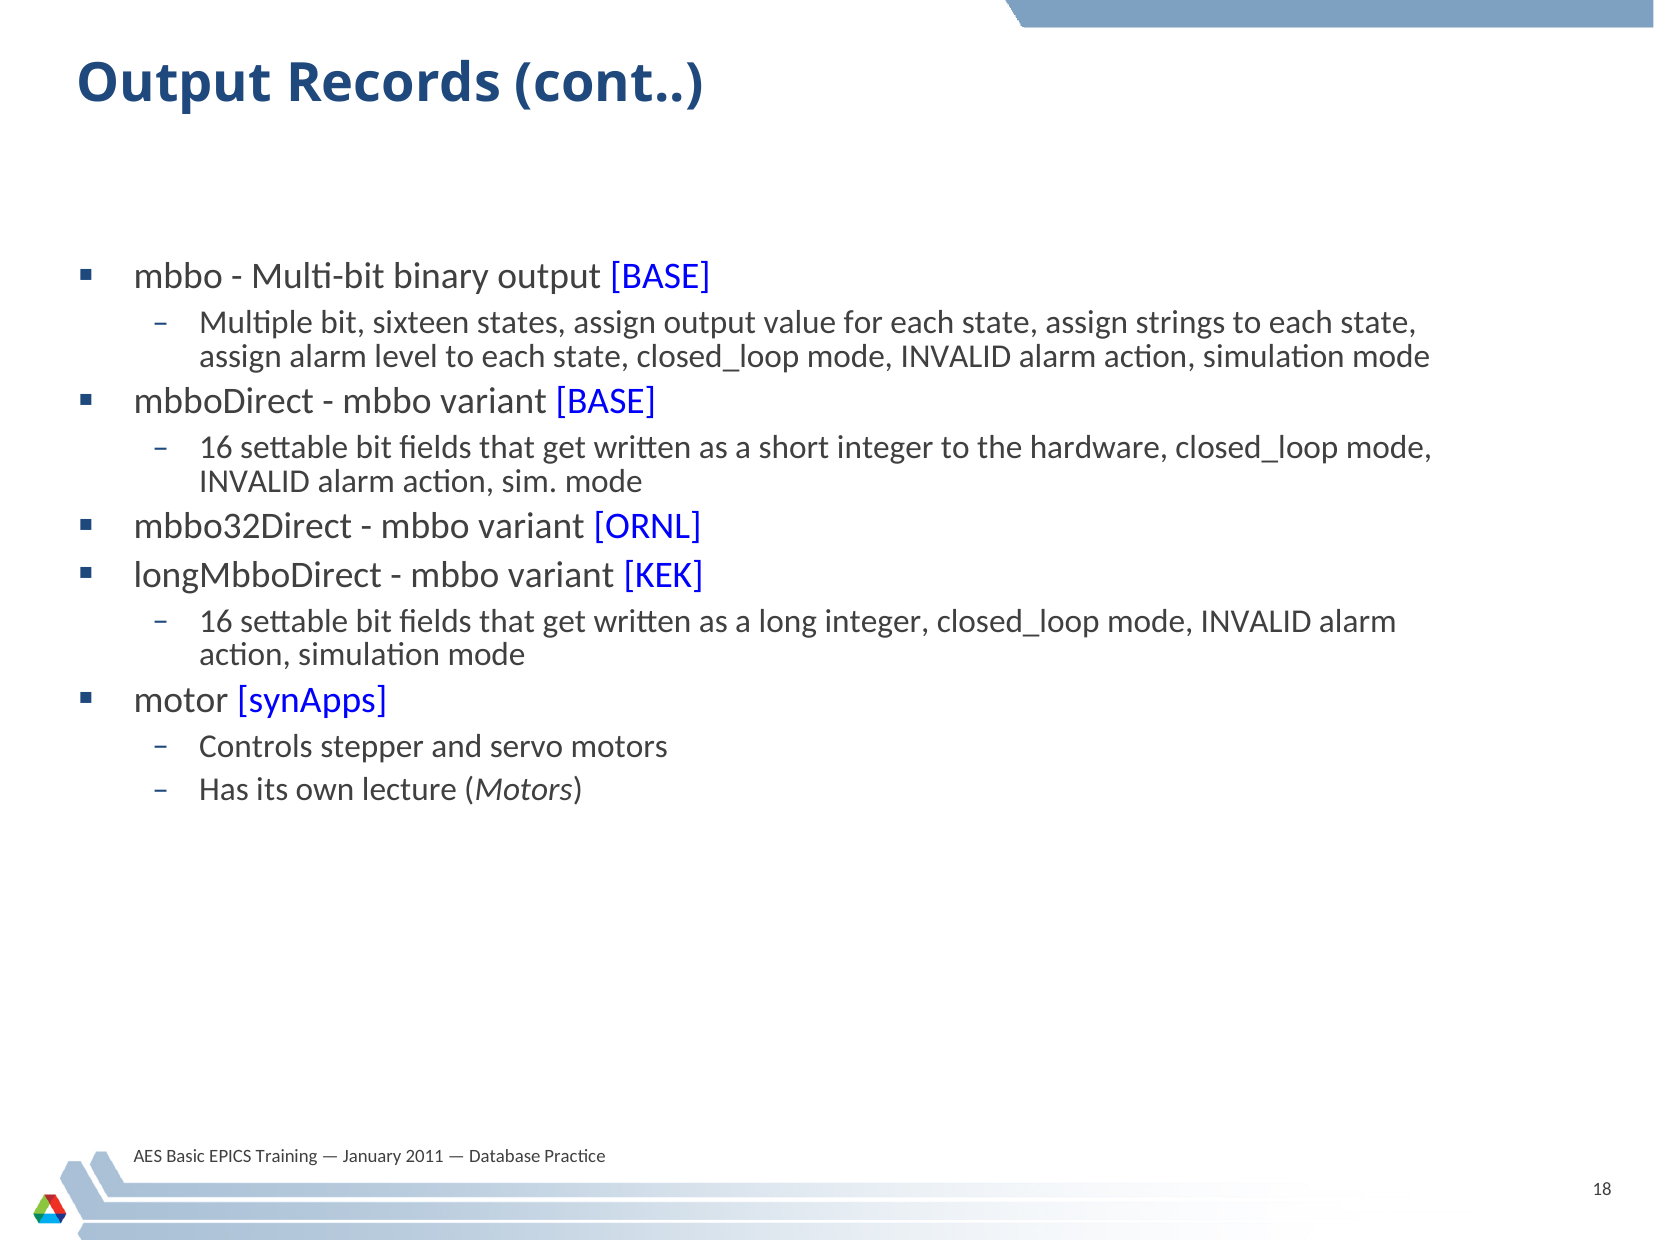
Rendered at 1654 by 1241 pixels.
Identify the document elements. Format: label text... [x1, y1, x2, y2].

picture [0, 0, 1654, 29]
title Output Records (cont..) [61, 51, 1500, 123]
picture [0, 1143, 1654, 1240]
list mbbo - Multi-bit binary output [BASE] Multiple bit, sixteen states, assign output value for each state, assign strings to each state, assign alarm level to each state, closed_loop mode, INVALID alarm action, simulation mode mbboDirect - mbbo variant [BASE] 16 settable bit fields that get written as a short integer to the hardware, closed_loop mode, INVALID alarm action, sim. mode mbbo32Direct - mbbo variant [ORNL] longMbboDirect - mbbo variant [KEK] 16 settable bit fields that get written as a long integer, closed_loop mode, INVALID alarm action, simulation mode motor [synApps] Controls stepper and servo motors Has its own lecture (Motors) [62, 253, 1498, 993]
